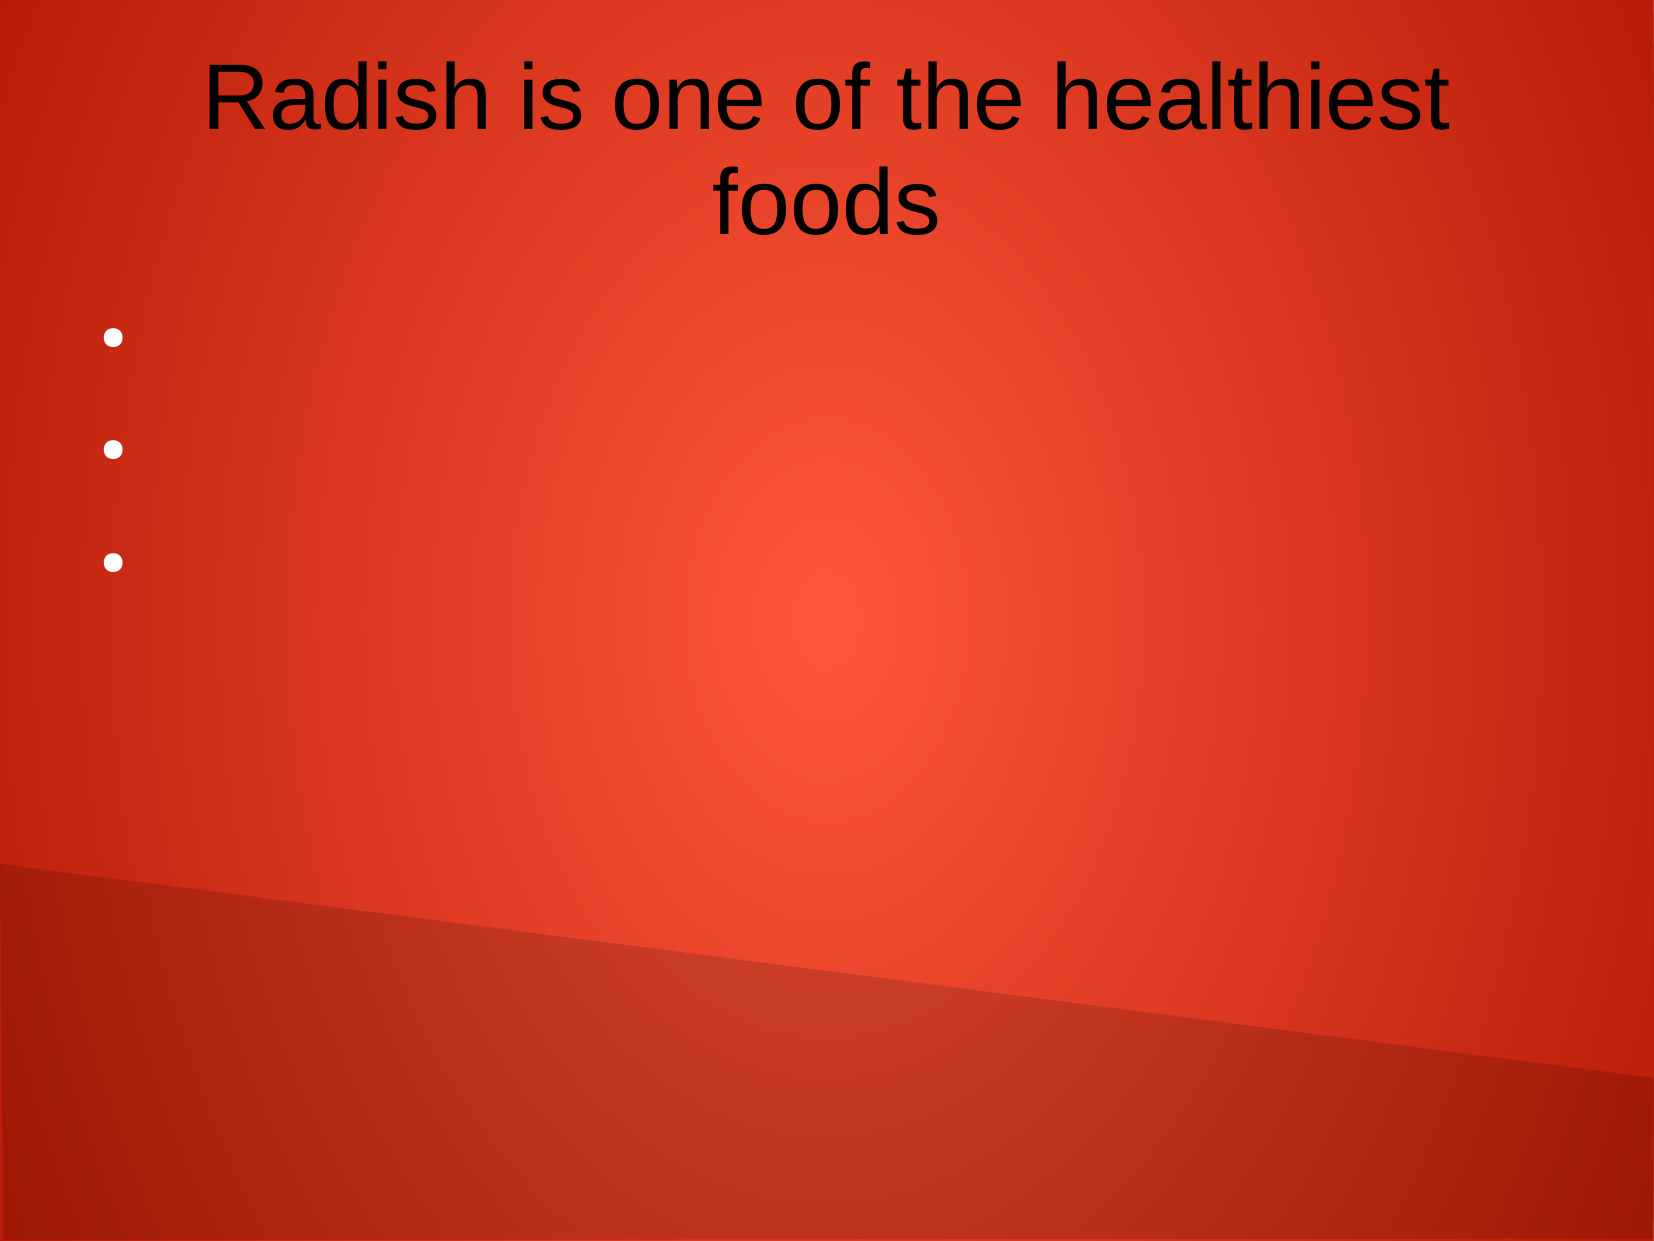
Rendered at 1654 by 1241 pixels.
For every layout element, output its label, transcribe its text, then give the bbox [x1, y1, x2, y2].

title Radish is one of the healthiest foods [82, 0, 1571, 299]
list [82, 299, 135, 1019]
picture [135, 270, 1606, 1051]
